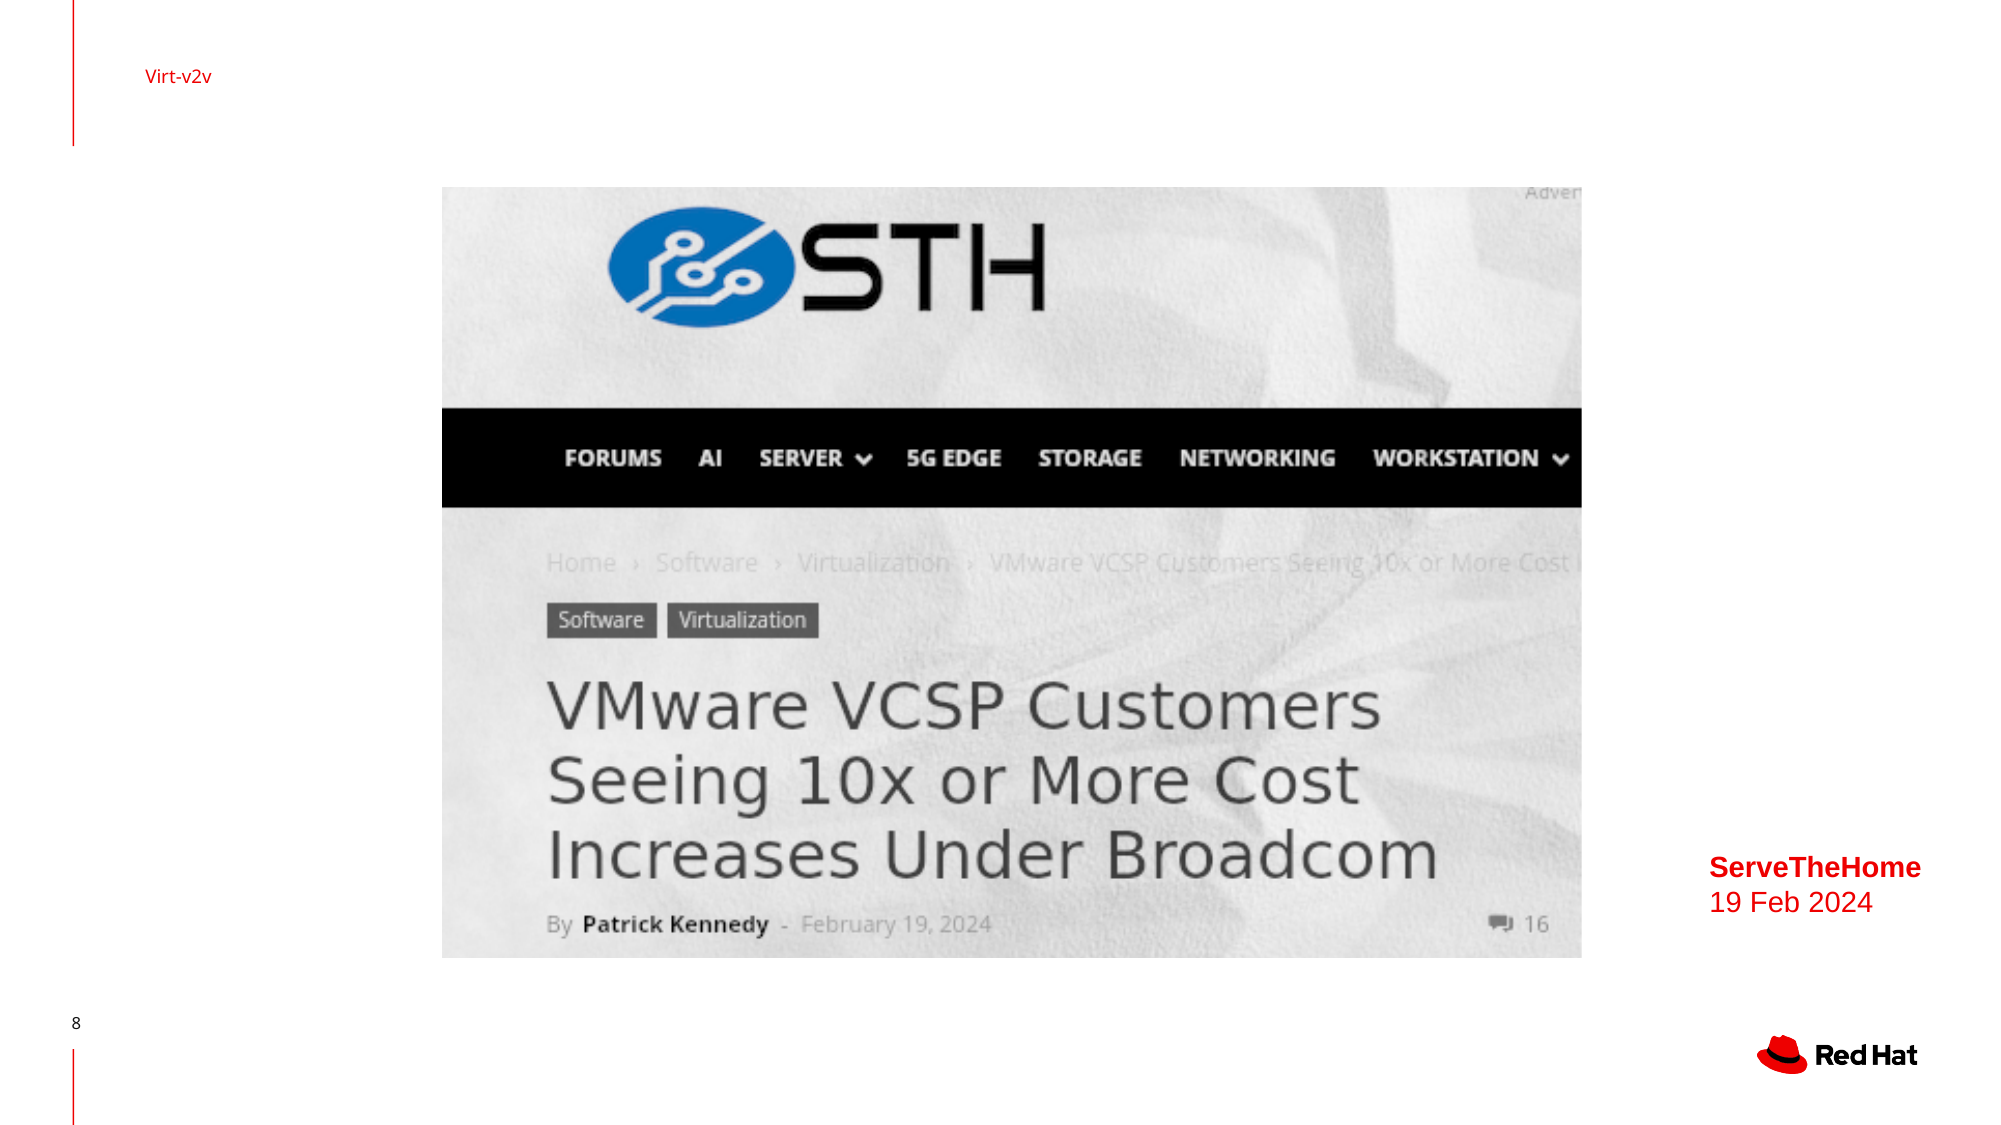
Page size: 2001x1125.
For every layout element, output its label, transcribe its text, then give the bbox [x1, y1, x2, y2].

picture [1757, 1035, 1918, 1074]
picture [442, 187, 1582, 958]
text_box ServeTheHome 19 Feb 2024 [1694, 840, 1959, 968]
text_box Virt-v2v [73, 9, 918, 144]
